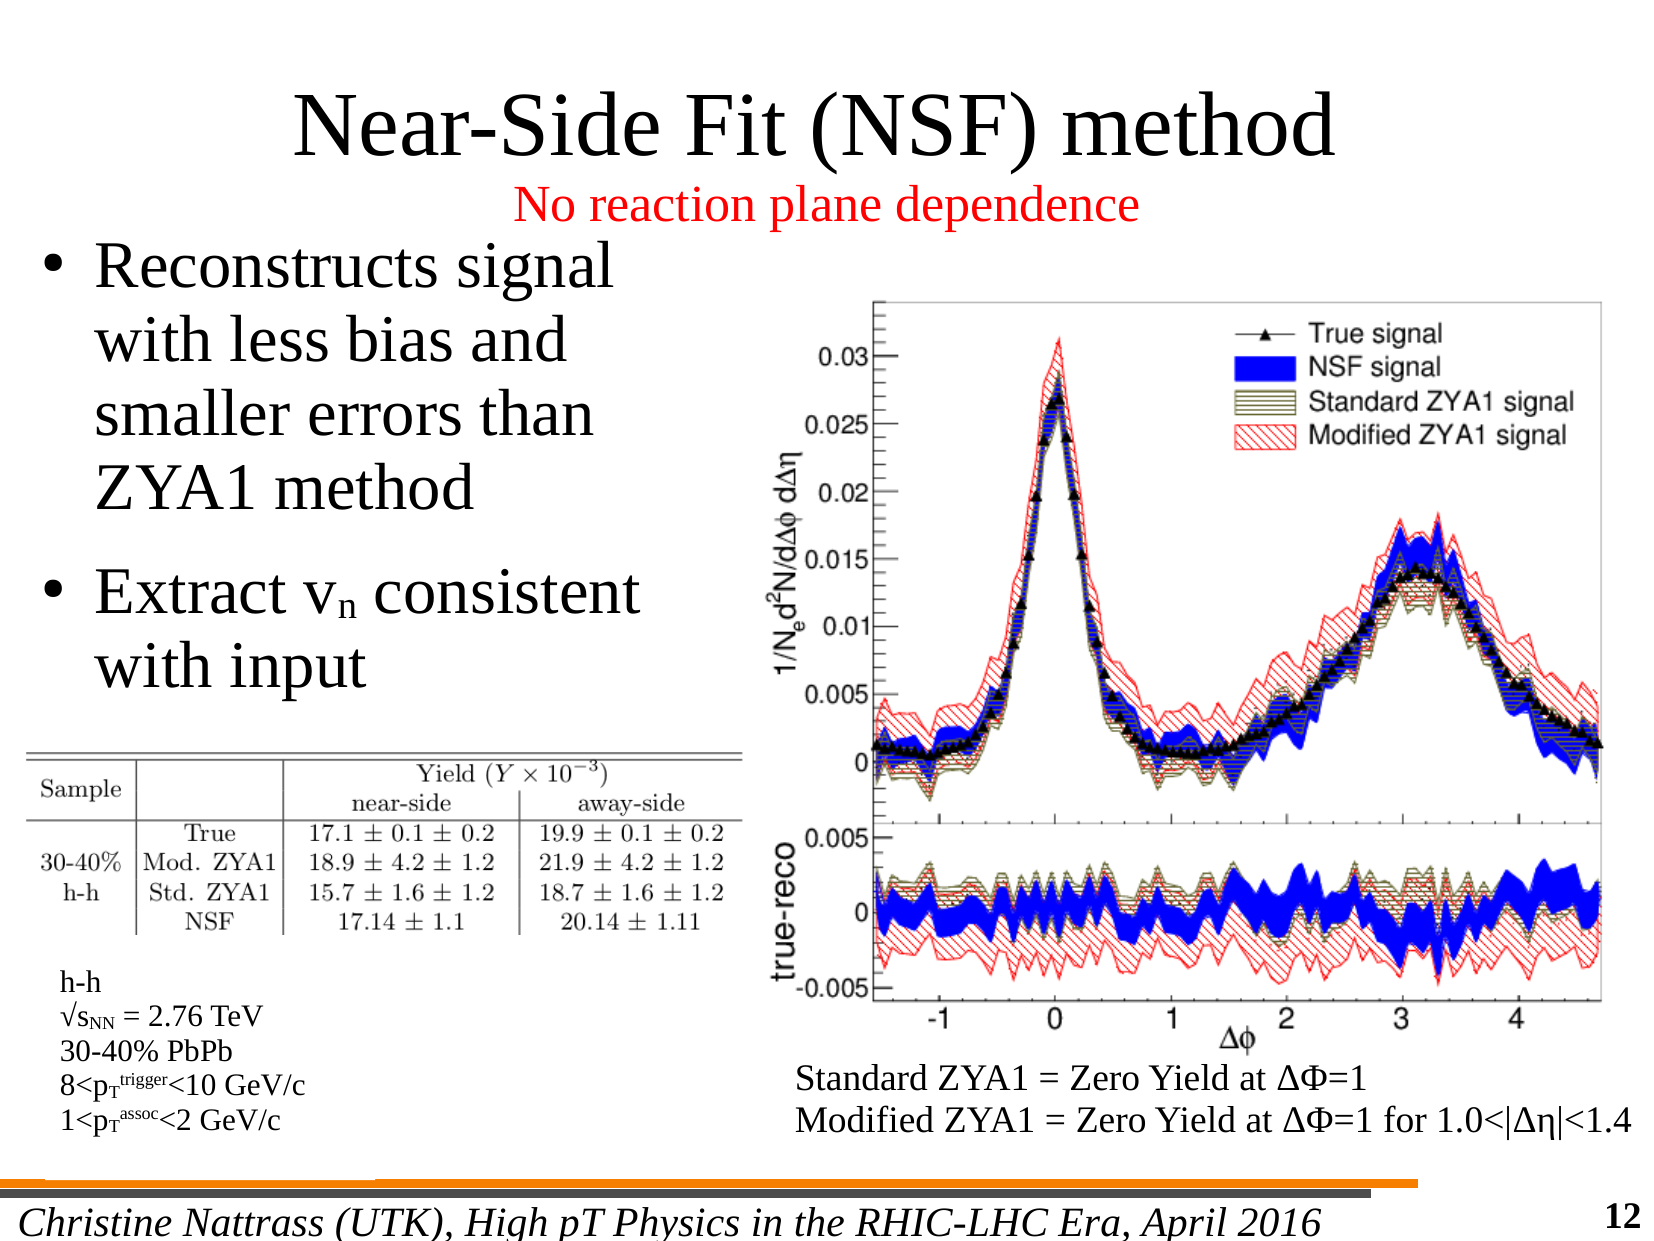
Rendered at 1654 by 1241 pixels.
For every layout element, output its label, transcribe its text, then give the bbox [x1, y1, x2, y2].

list Reconstructs signal with less bias and smaller errors than ZYA1 method Extract vn consistent with input [23, 227, 751, 747]
text_box h-h √sNN = 2.76 TeV 30-40% PbPb 8<pTtrigger<10 GeV/c 1<pTassoc<2 GeV/c [45, 957, 376, 1181]
title Near-Side Fit (NSF) method No reaction plane dependence [82, 49, 1571, 255]
text_box Standard ZYA1 = Zero Yield at ΔΦ=1 Modified ZYA1 = Zero Yield at ΔΦ=1 for 1.0<|Δη|<1.4 [780, 1050, 1654, 1191]
picture [23, 255, 1649, 1156]
